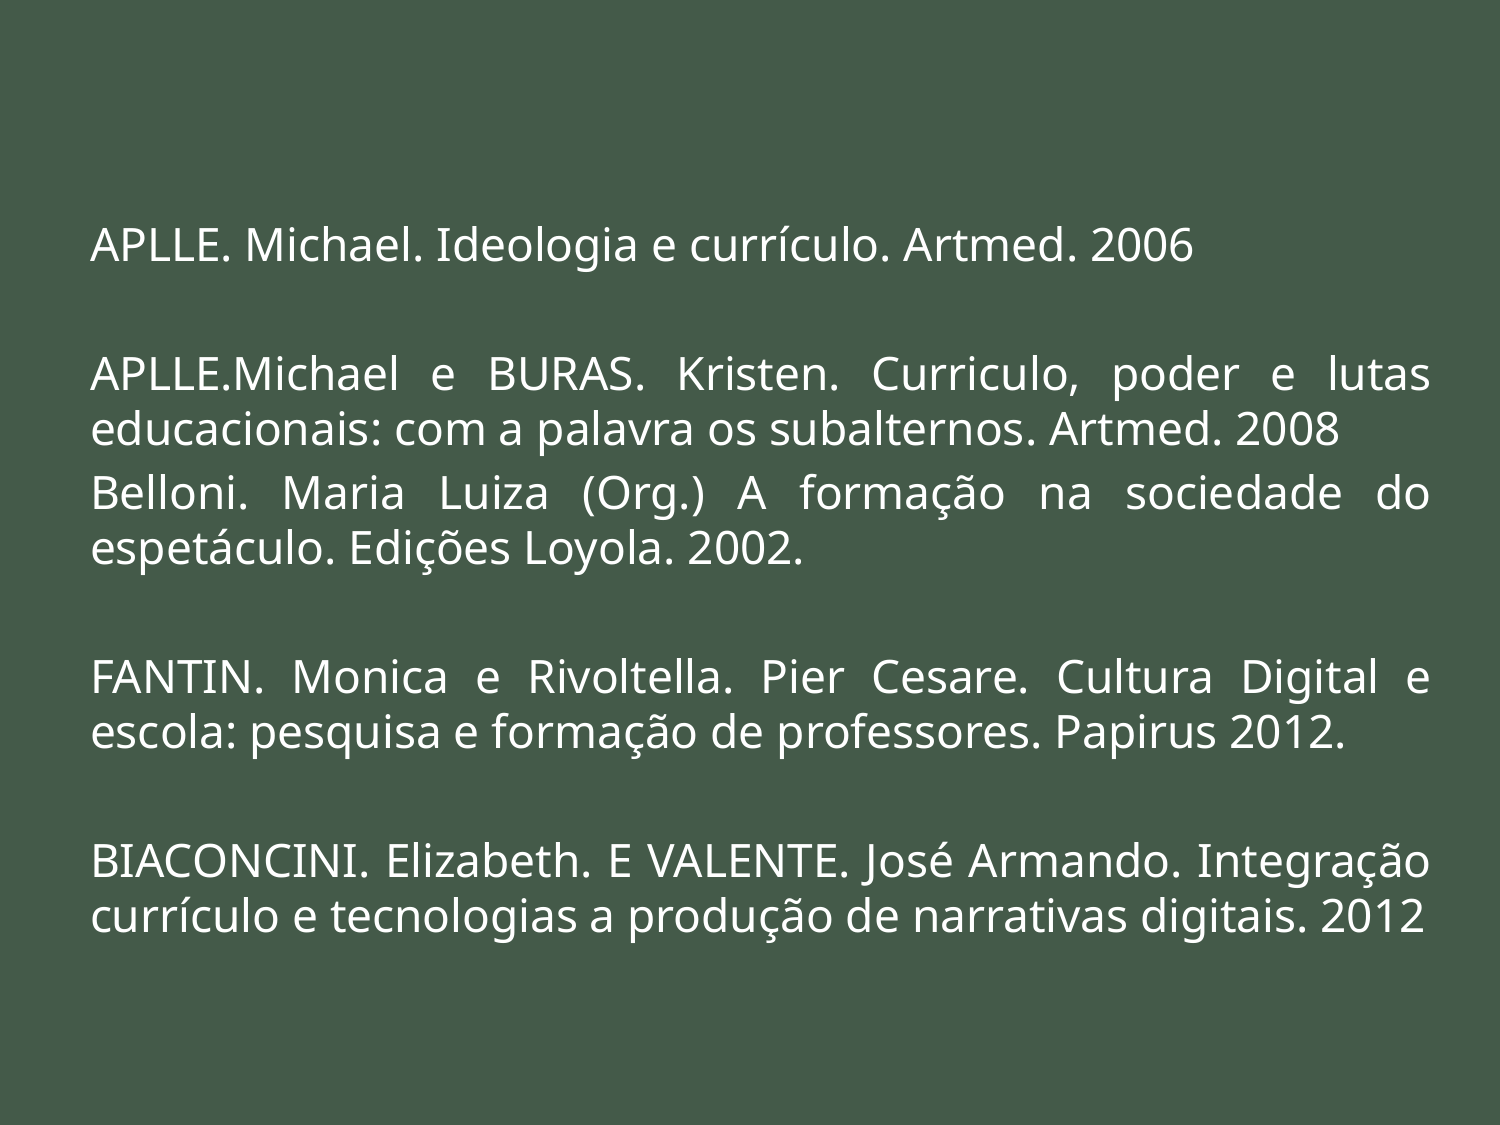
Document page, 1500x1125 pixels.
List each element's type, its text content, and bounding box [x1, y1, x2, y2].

list APLLE. Michael. Ideologia e currículo. Artmed. 2006 APLLE.Michael e BURAS. Kristen. Curriculo, poder e lutas educacionais: com a palavra os subalternos. Artmed. 2008 Belloni. Maria Luiza (Org.) A formação na sociedade do espetáculo. Edições Loyola. 2002. FANTIN. Monica e Rivoltella. Pier Cesare. Cultura Digital e escola: pesquisa e formação de professores. Papirus 2012. BIACONCINI. Elizabeth. E VALENTE. José Armando. Integração currículo e tecnologias a produção de narrativas digitais. 2012 [75, 208, 1447, 1005]
